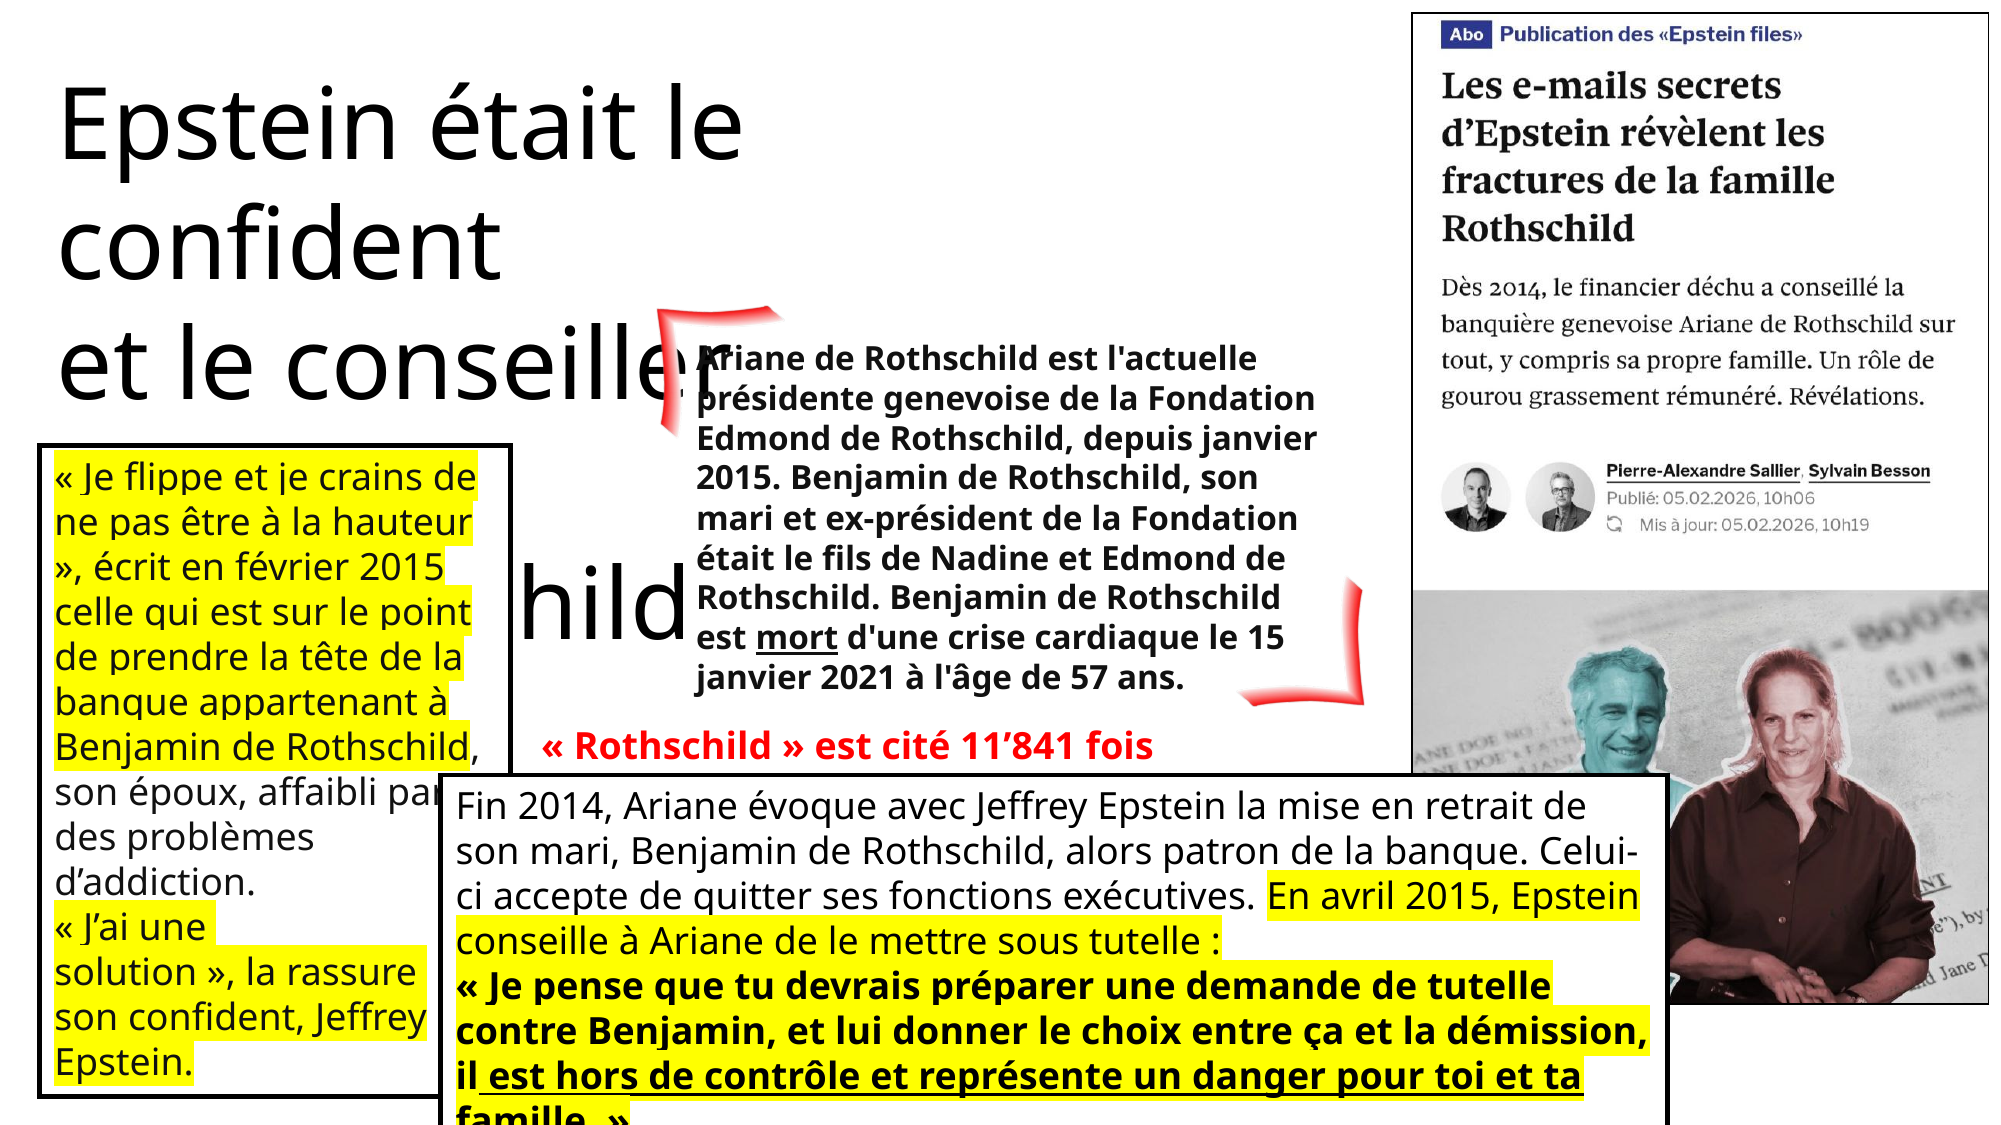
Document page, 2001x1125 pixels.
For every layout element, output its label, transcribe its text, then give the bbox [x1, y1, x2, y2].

picture [1213, 456, 1398, 750]
text_box Ariane de Rothschild est l'actuelle présidente genevoise de la Fondation Edmond de Rothschild, depuis janvier 2015. Benjamin de Rothschild, son mari et ex-président de la Fondation était le fils de Nadine et Edmond de Rothschild. Benjamin de Rothschild est mort d'une crise cardiaque le 15 janvier 2021 à l'âge de 57 ans. [681, 329, 1350, 709]
text_box Fin 2014, Ariane évoque avec Jeffrey Epstein la mise en retrait de son mari, Benjamin de Rothschild, alors patron de la banque. Celui-ci accepte de quitter ses fonctions exécutives. En avril 2015, Epstein conseille à Ariane de le mettre sous tutelle : « Je pense que tu devrais préparer une demande de tutelle contre Benjamin, et lui donner le choix entre ça et la démission, il est hors de contrôle et représente un danger pour toi et ta famille. » [440, 775, 1668, 1109]
picture [1412, 13, 1988, 1003]
text_box « Je flippe et je crains de ne pas être à la hauteur », écrit en février 2015 celle qui est sur le point de prendre la tête de la banque appartenant à Benjamin de Rothschild, son époux, affaibli par des problèmes d’addiction. « J’ai une solution », la rassure son confident, Jeffrey Epstein. [39, 445, 511, 1097]
picture [622, 260, 812, 559]
text_box « Rothschild » est cité 11’841 fois [526, 714, 1243, 776]
text_box Epstein était le confident et le conseiller d’Ariane de Rothschild [41, 52, 1148, 431]
